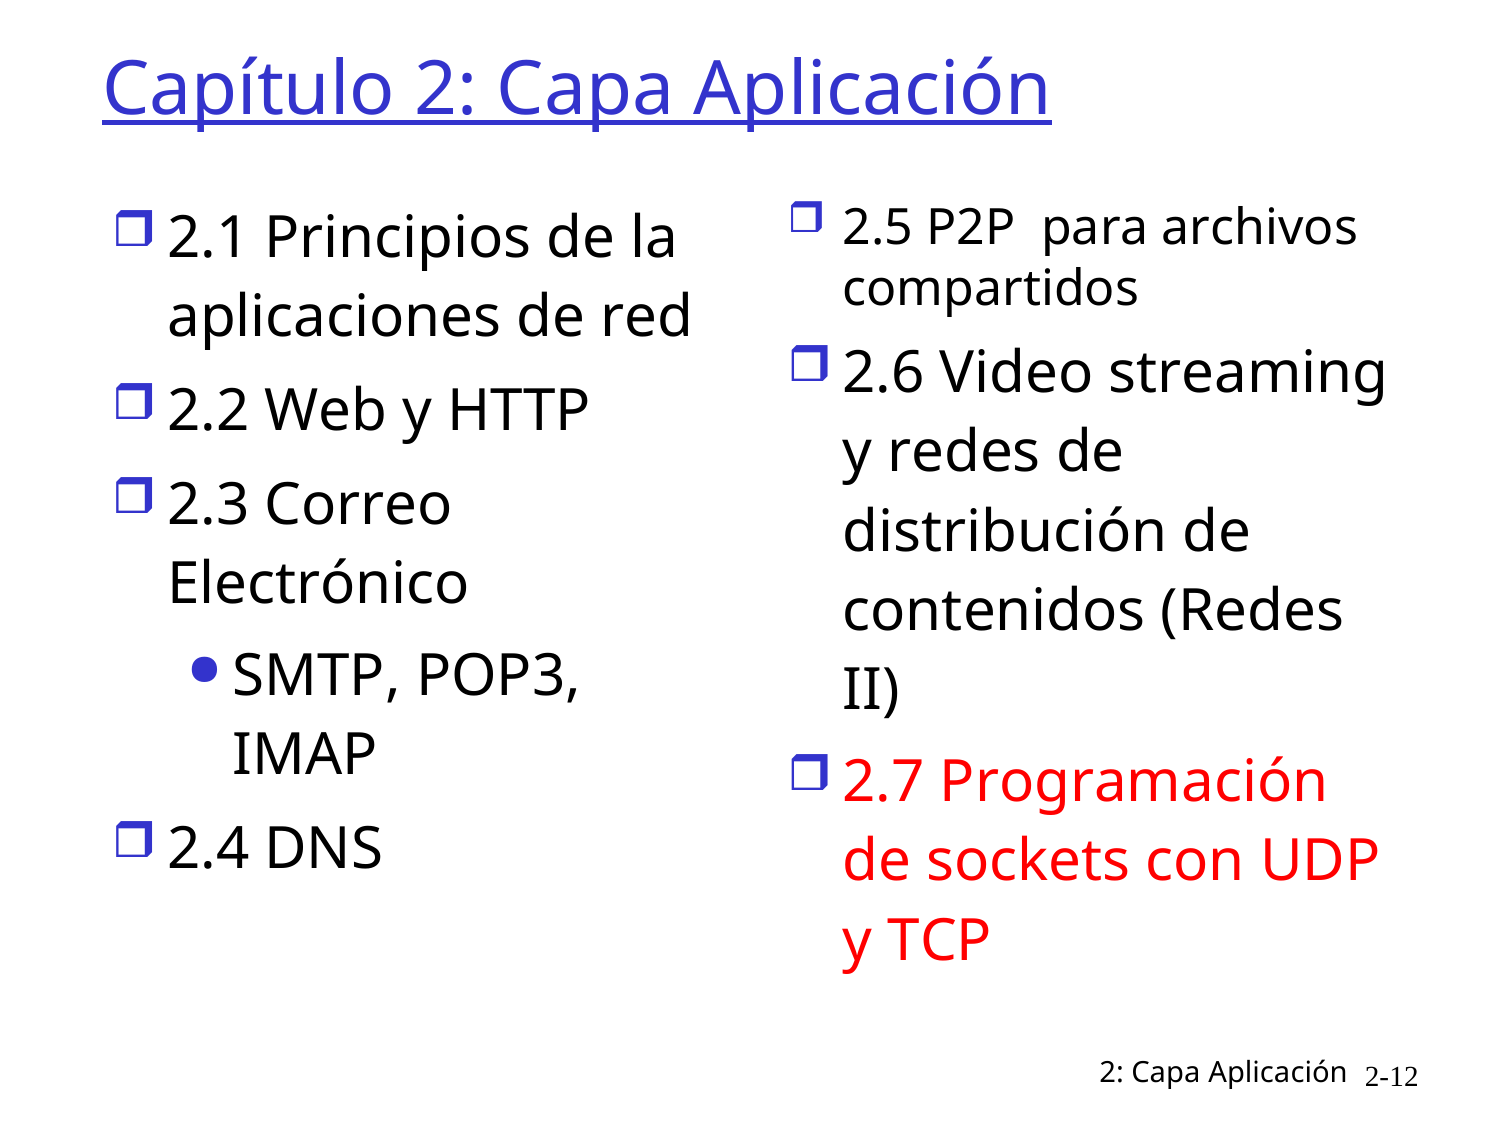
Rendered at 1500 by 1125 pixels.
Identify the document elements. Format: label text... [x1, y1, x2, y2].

list 2.5 P2P para archivos compartidos 2.6 Video streaming y redes de distribución de contenidos (Redes II) 2.7 Programación de sockets con UDP y TCP [772, 187, 1426, 1066]
list 2.1 Principios de la aplicaciones de red 2.2 Web y HTTP 2.3 Correo Electrónico SMTP, POP3, IMAP 2.4 DNS [97, 187, 751, 1066]
title Capítulo 2: Capa Aplicación [87, 23, 1426, 150]
